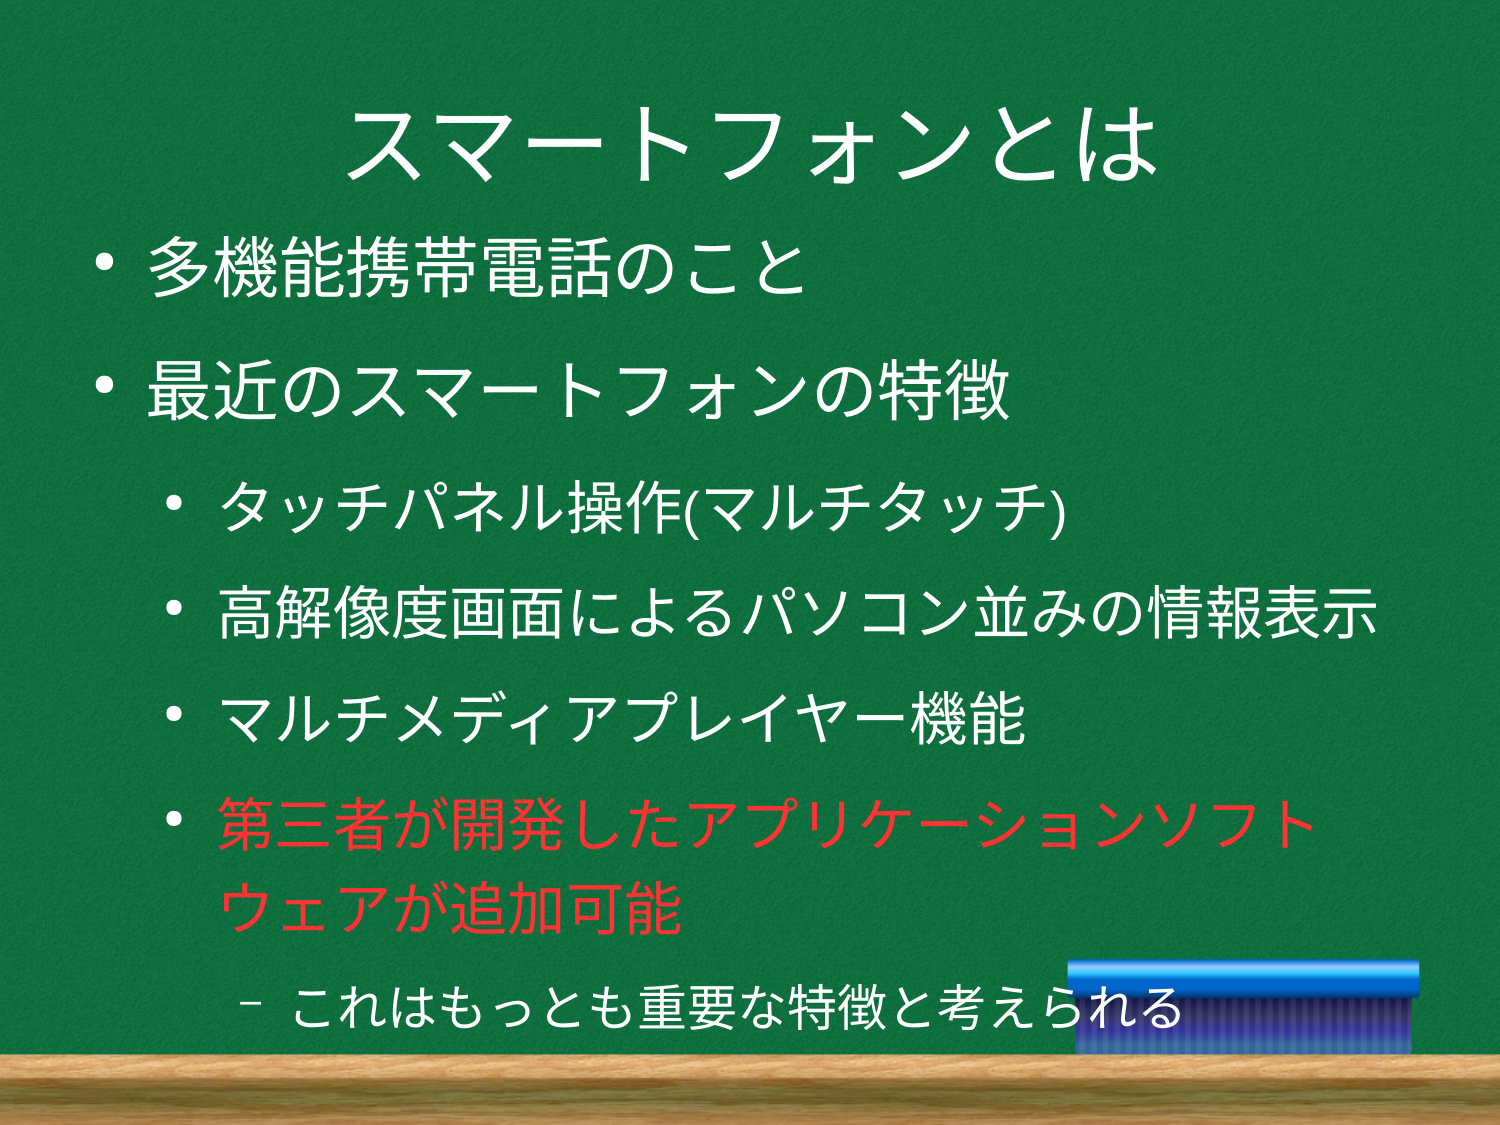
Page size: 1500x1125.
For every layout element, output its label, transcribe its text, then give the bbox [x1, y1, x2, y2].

picture [0, 0, 1500, 1125]
title スマートフォンとは [75, 44, 1425, 214]
list 多機能携帯電話のこと 最近のスマートフォンの特徴 タッチパネル操作(マルチタッチ) 高解像度画面によるパソコン並みの情報表示 マルチメディアプレイヤー機能 第三者が開発したアプリケーションソフトウェアが追加可能 これはもっとも重要な特徴と考えられる [75, 214, 1425, 957]
